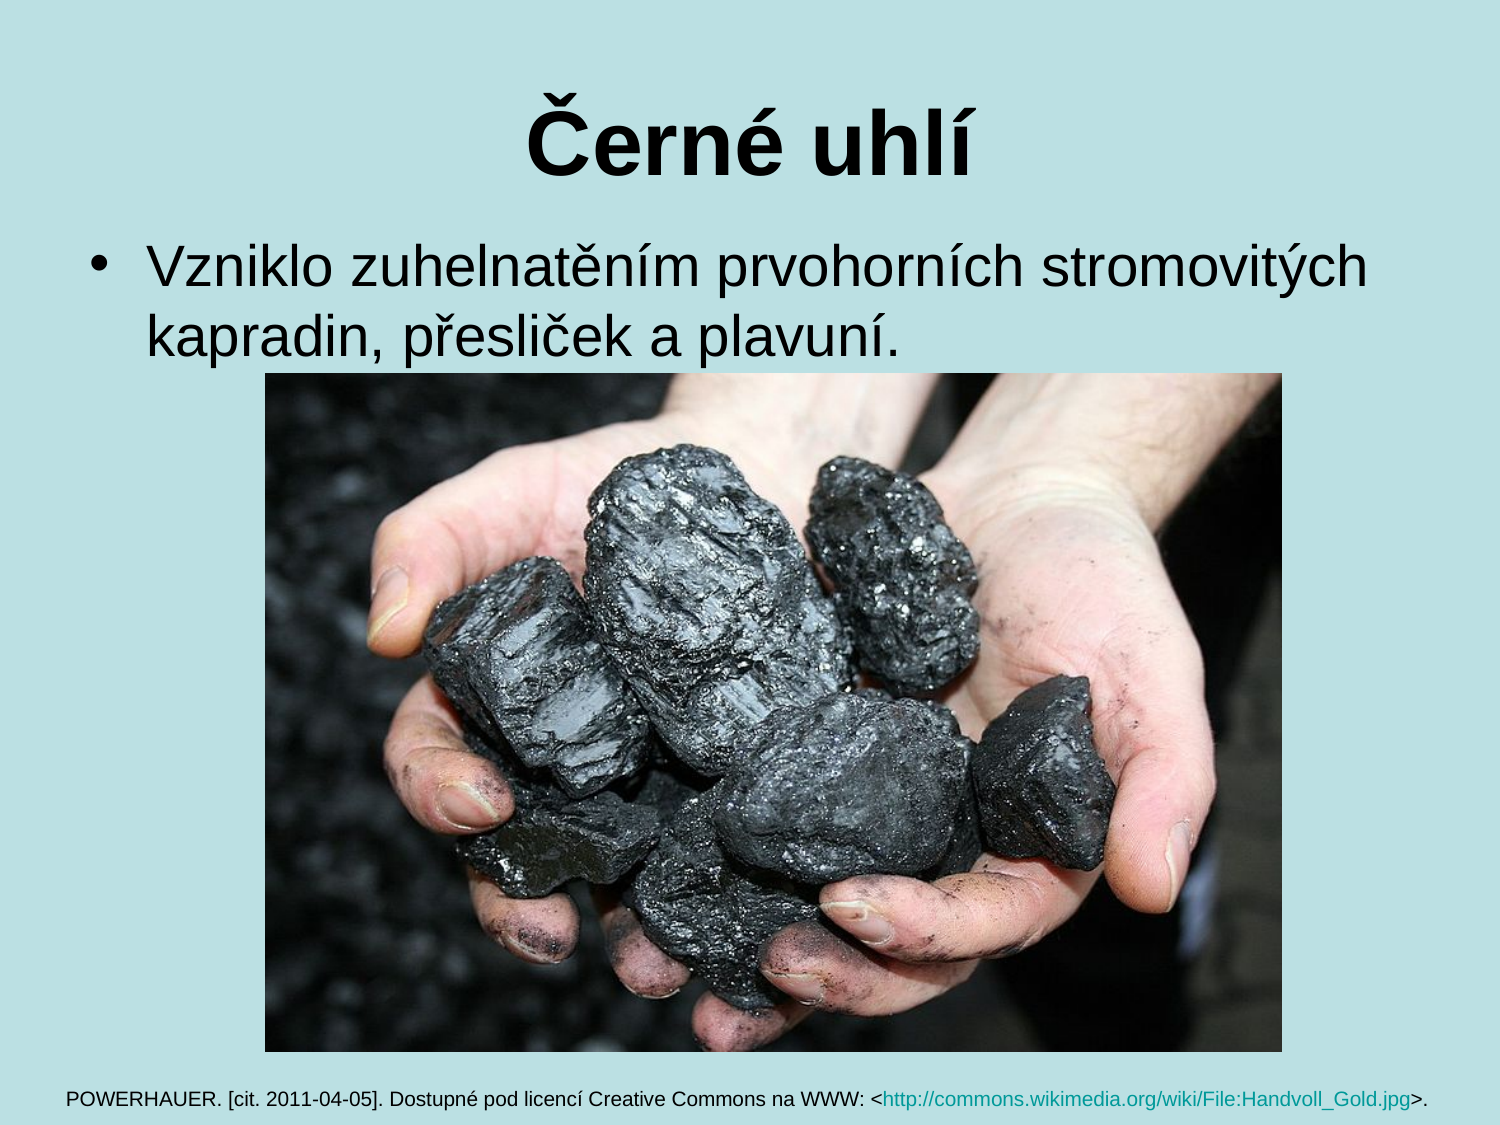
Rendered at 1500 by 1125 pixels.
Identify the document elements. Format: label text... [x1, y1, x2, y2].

list Vzniklo zuhelnatěním prvohorních stromovitých kapradin, přesliček a plavuní. [75, 219, 1436, 398]
title Černé uhlí [75, 45, 1426, 219]
text_box POWERHAUER. [cit. 2011-04-05]. Dostupné pod licencí Creative Commons na WWW: <http://commons.wikimedia.org/wiki/File:Handvoll_Gold.jpg>. [0, 1077, 1500, 1119]
picture [265, 373, 1282, 1052]
